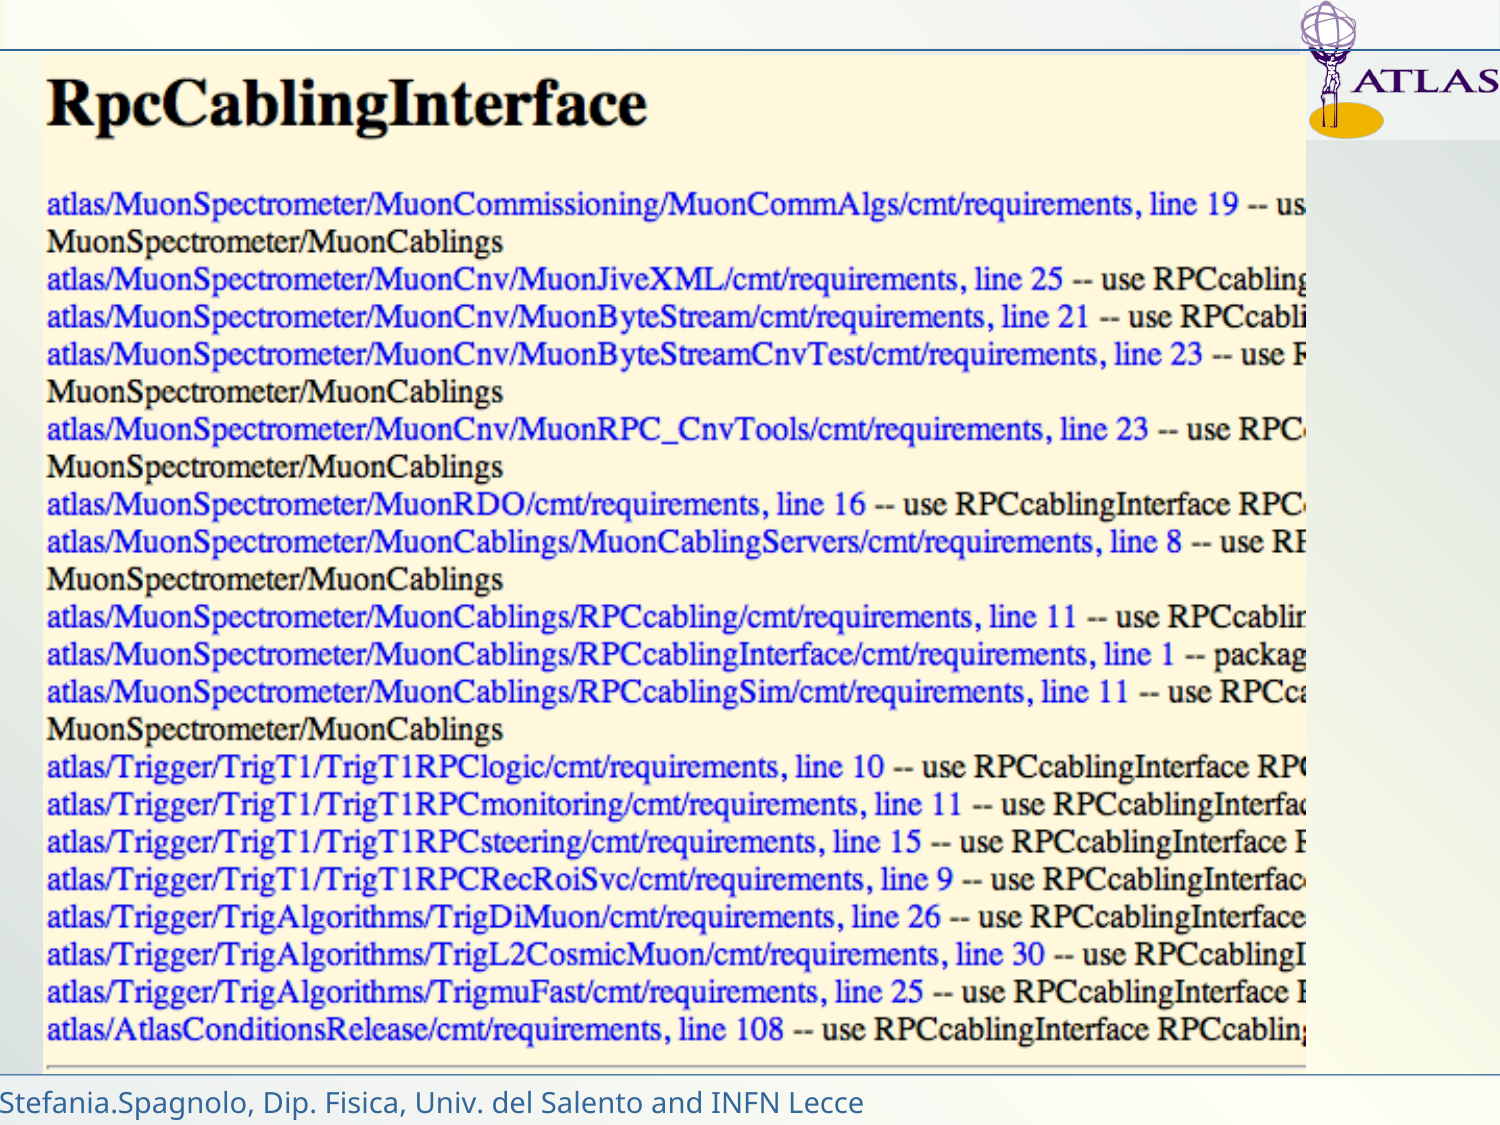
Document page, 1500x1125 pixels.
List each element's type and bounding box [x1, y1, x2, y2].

picture [43, 51, 1500, 1074]
picture [1299, 0, 1500, 49]
